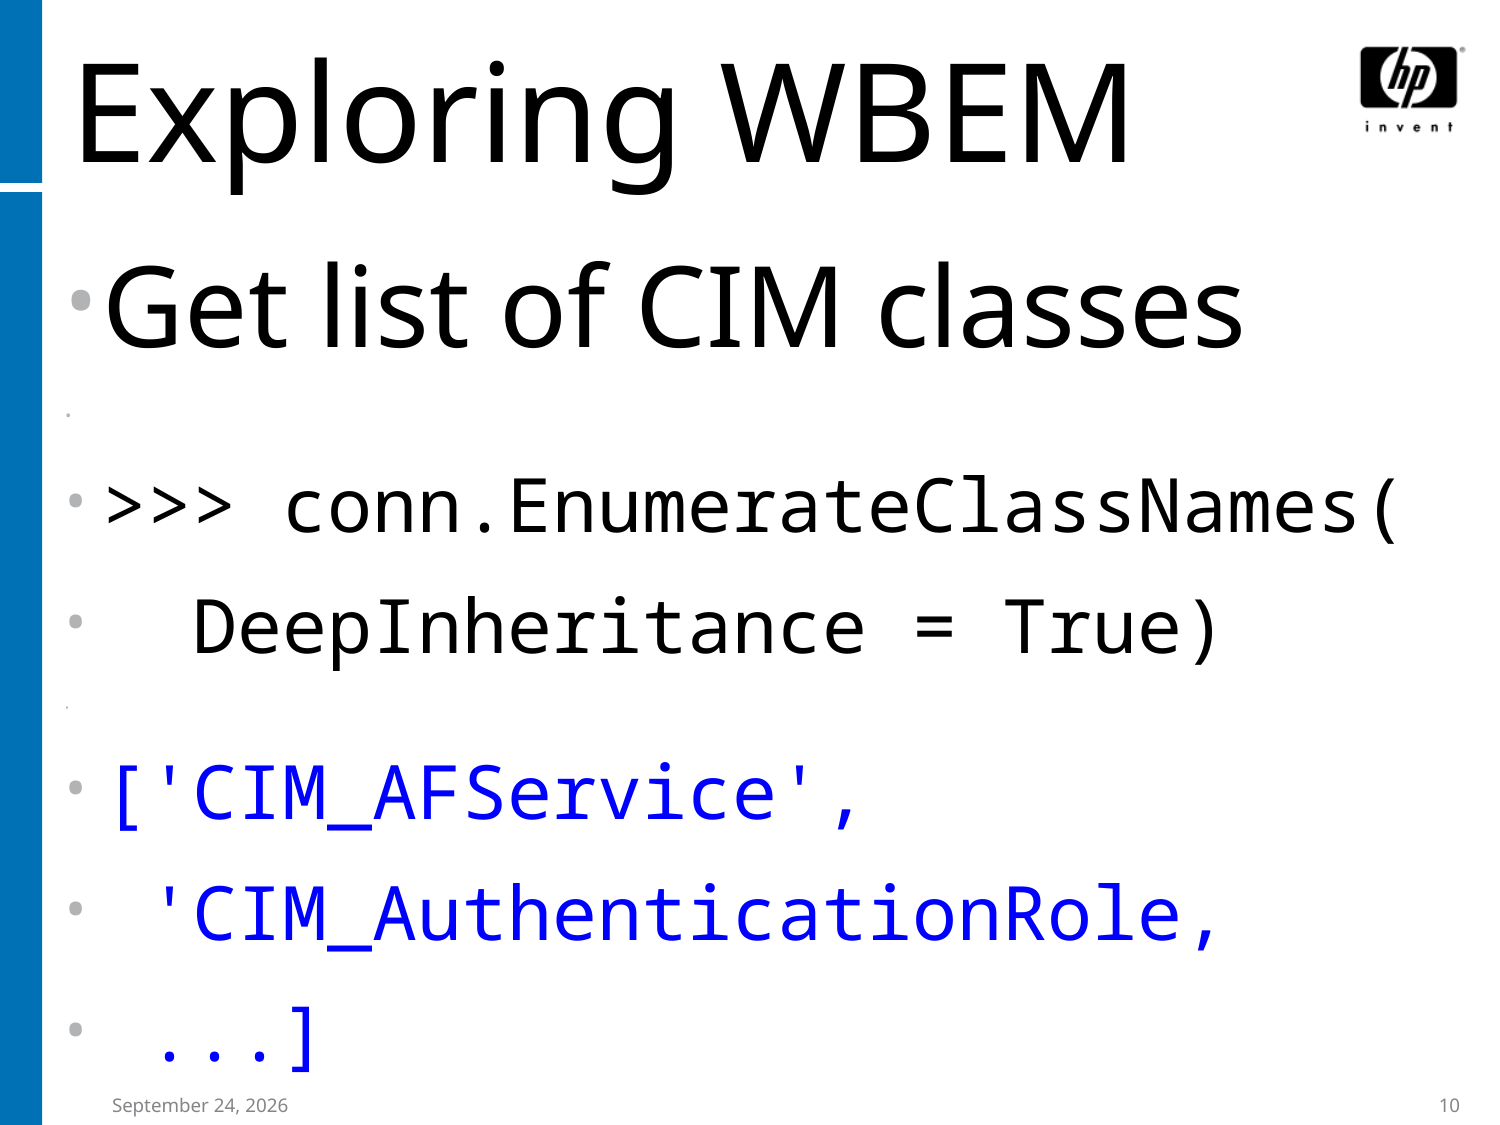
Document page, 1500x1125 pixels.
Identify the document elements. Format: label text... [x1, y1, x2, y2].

title Exploring WBEM [70, 18, 1322, 207]
picture [1350, 37, 1472, 141]
list Get list of CIM classes >>> conn.EnumerateClassNames( DeepInheritance = True) ['CIM_AFService', 'CIM_AuthenticationRole, ...] [65, 237, 1423, 1048]
